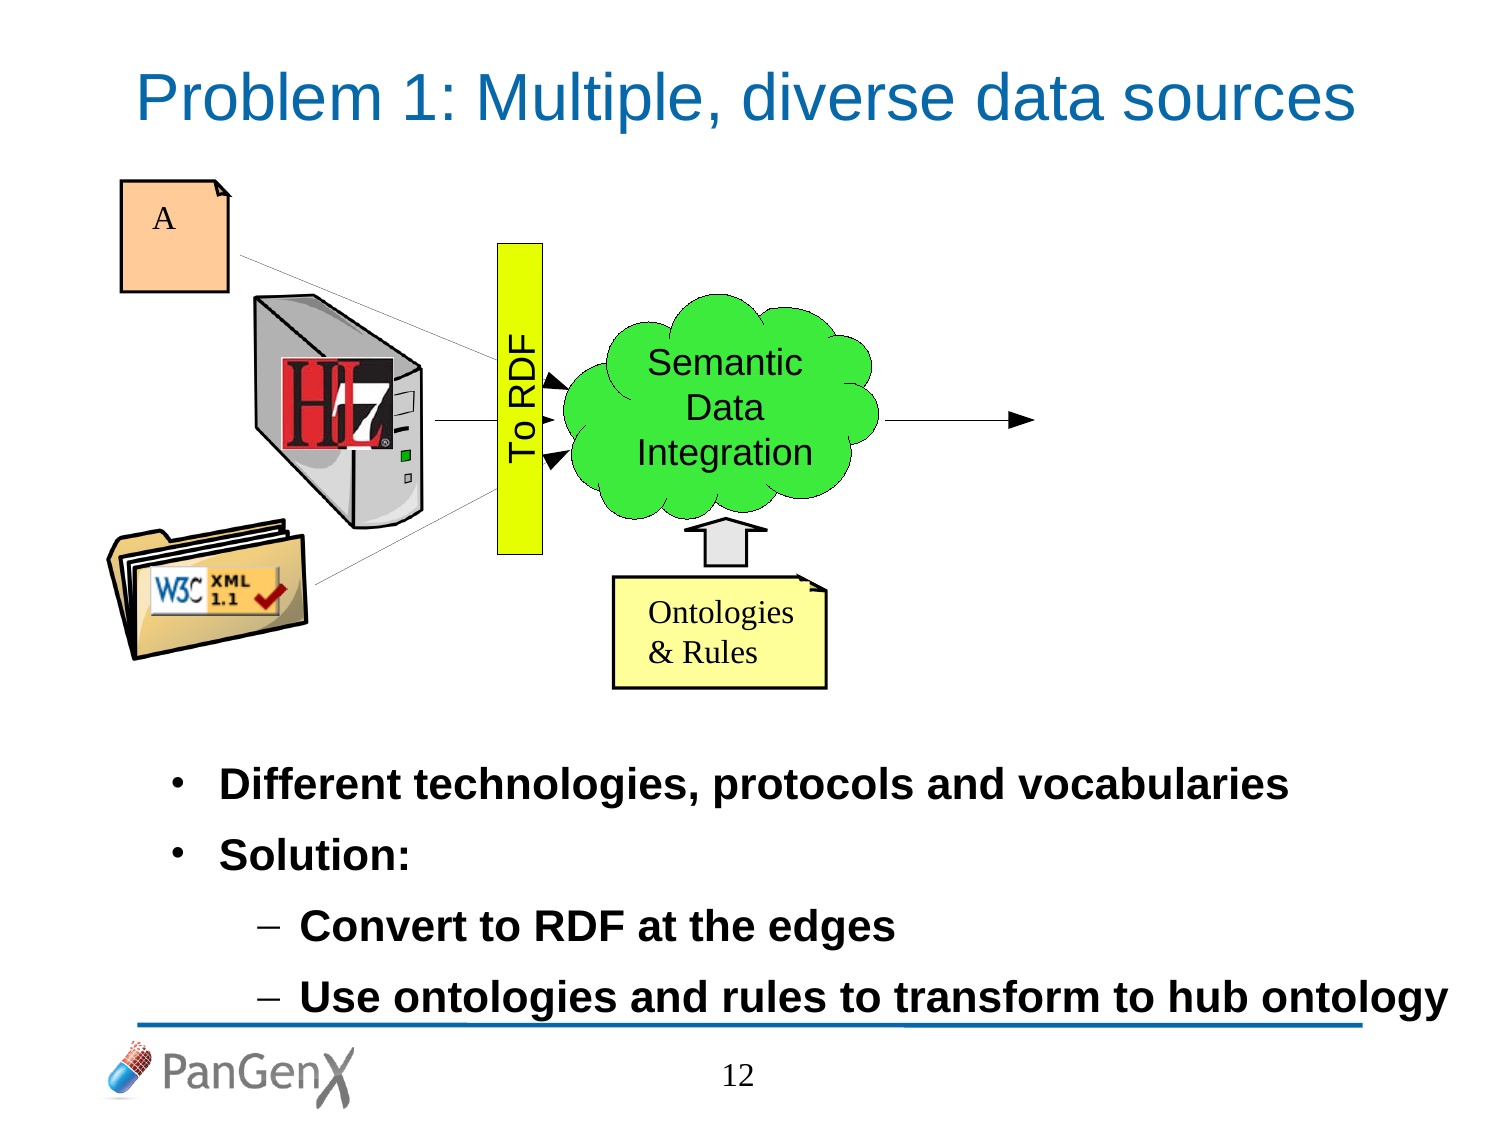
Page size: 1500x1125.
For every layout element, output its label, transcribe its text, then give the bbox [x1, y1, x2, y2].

list Different technologies, protocols and vocabularies Solution: Convert to RDF at the edges Use ontologies and rules to transform to hub ontology [142, 705, 1500, 1035]
text_box Ontologies & Rules [633, 581, 810, 679]
text_box [121, 180, 229, 292]
text_box [613, 577, 827, 688]
title Problem 1: Multiple, diverse data sources [70, 19, 1423, 142]
text_box Semantic Data Integration [621, 330, 829, 481]
text_box A [137, 187, 192, 244]
text_box [684, 518, 768, 566]
picture [89, 1041, 354, 1109]
picture [102, 230, 546, 685]
text_box [563, 294, 879, 520]
text_box To RDF [497, 243, 543, 555]
